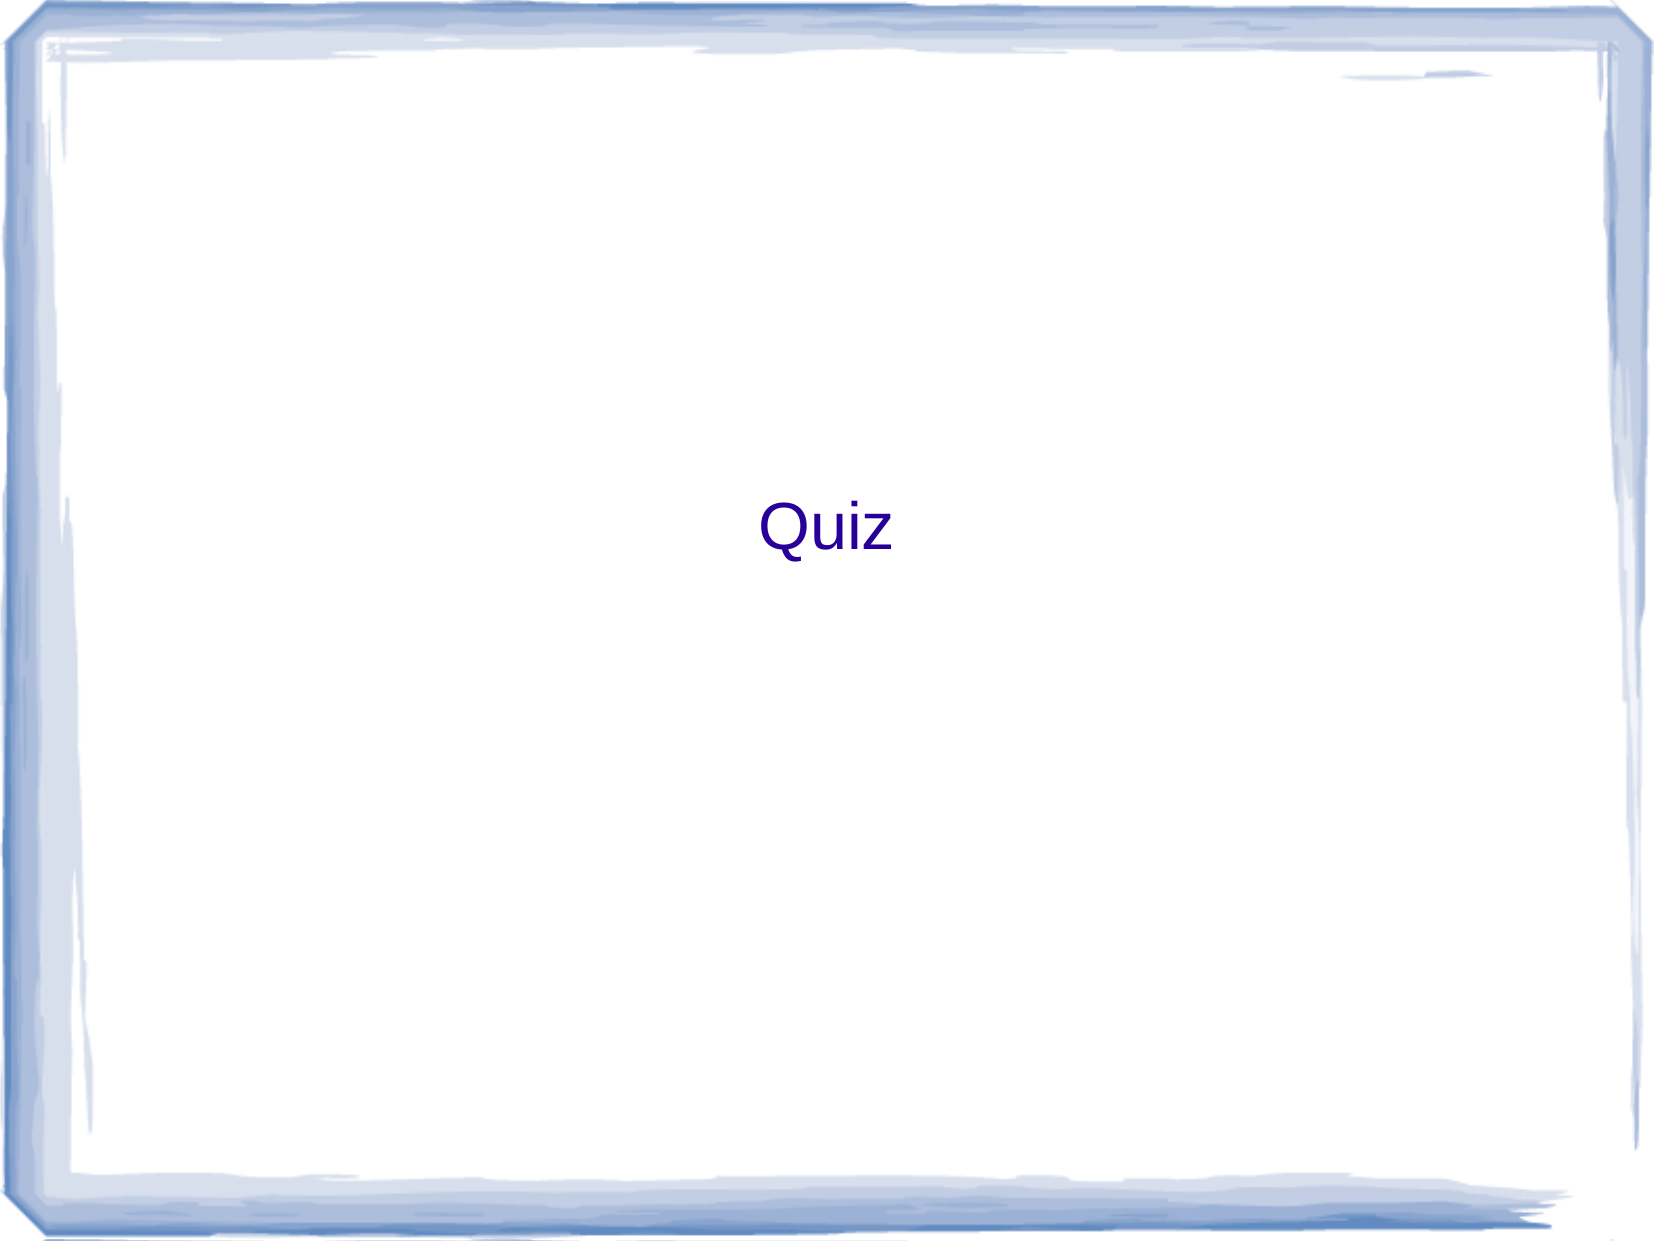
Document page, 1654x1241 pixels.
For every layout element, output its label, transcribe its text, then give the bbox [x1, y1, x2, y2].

picture [0, 0, 1654, 1241]
subtitle Quiz [82, 56, 1571, 997]
